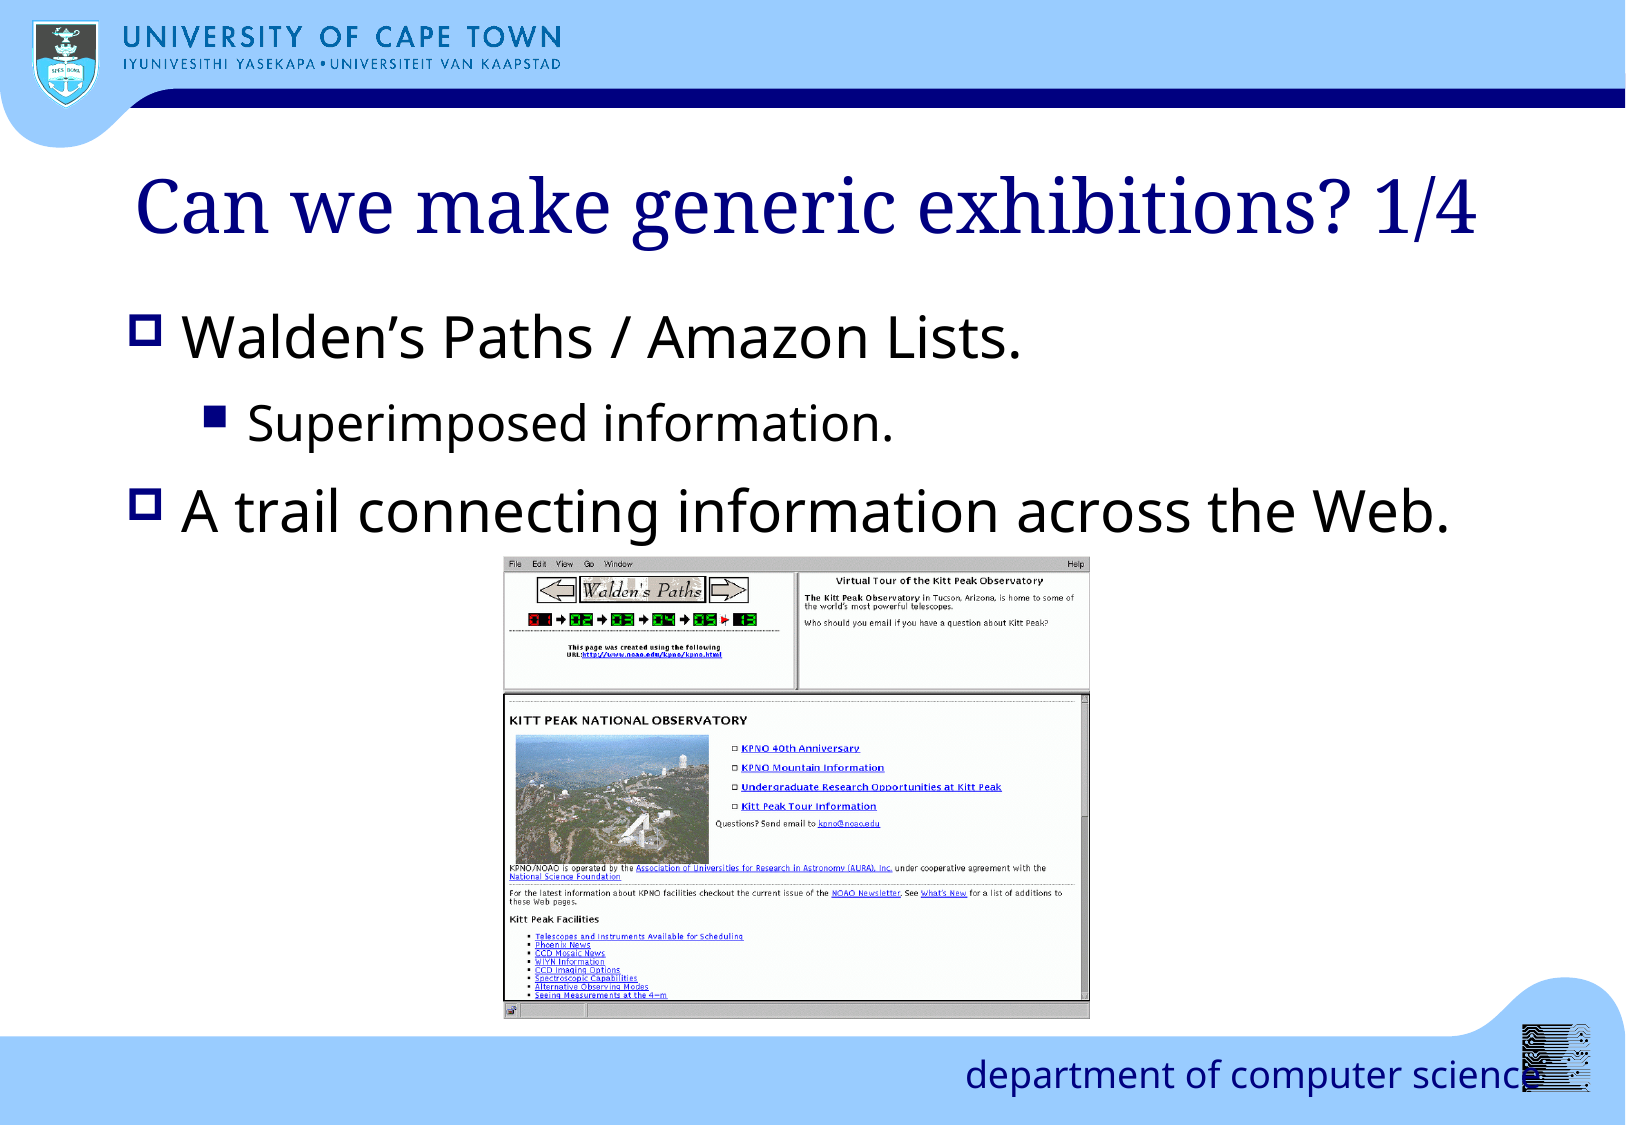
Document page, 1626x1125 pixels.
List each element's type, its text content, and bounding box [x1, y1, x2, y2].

picture [503, 556, 1090, 1019]
list Walden’s Paths / Amazon Lists. Superimposed information. A trail connecting information across the Web. [125, 296, 1570, 949]
picture [1522, 1024, 1591, 1092]
picture [1526, 1070, 1536, 1076]
title Can we make generic exhibitions? 1/4 [134, 140, 1571, 268]
picture [120, 23, 563, 71]
